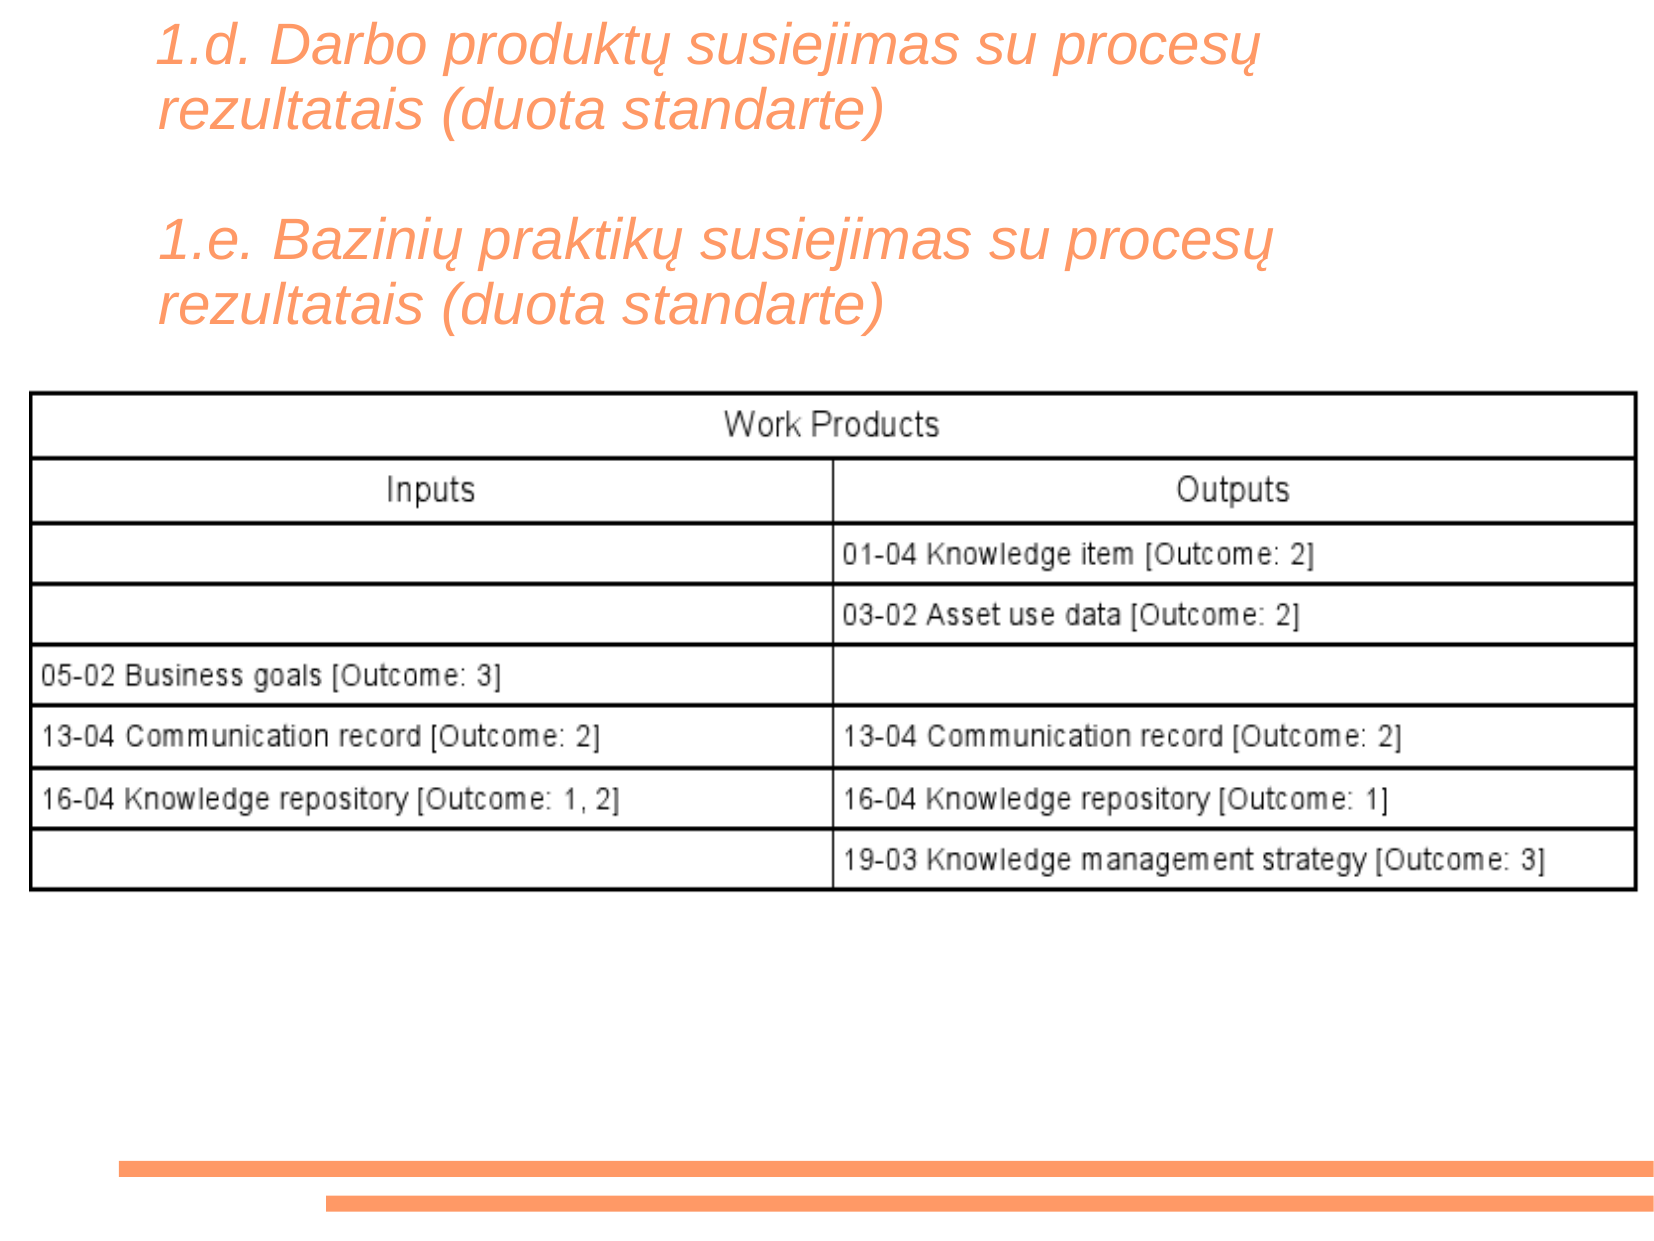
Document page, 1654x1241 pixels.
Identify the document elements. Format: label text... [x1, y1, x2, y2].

title 1.d. Darbo produktų susiejimas su procesų rezultatais (duota standarte) 1.e. Bazinių praktikų susiejimas su procesų rezultatais (duota standarte) [123, 13, 1536, 383]
picture [29, 383, 1654, 916]
